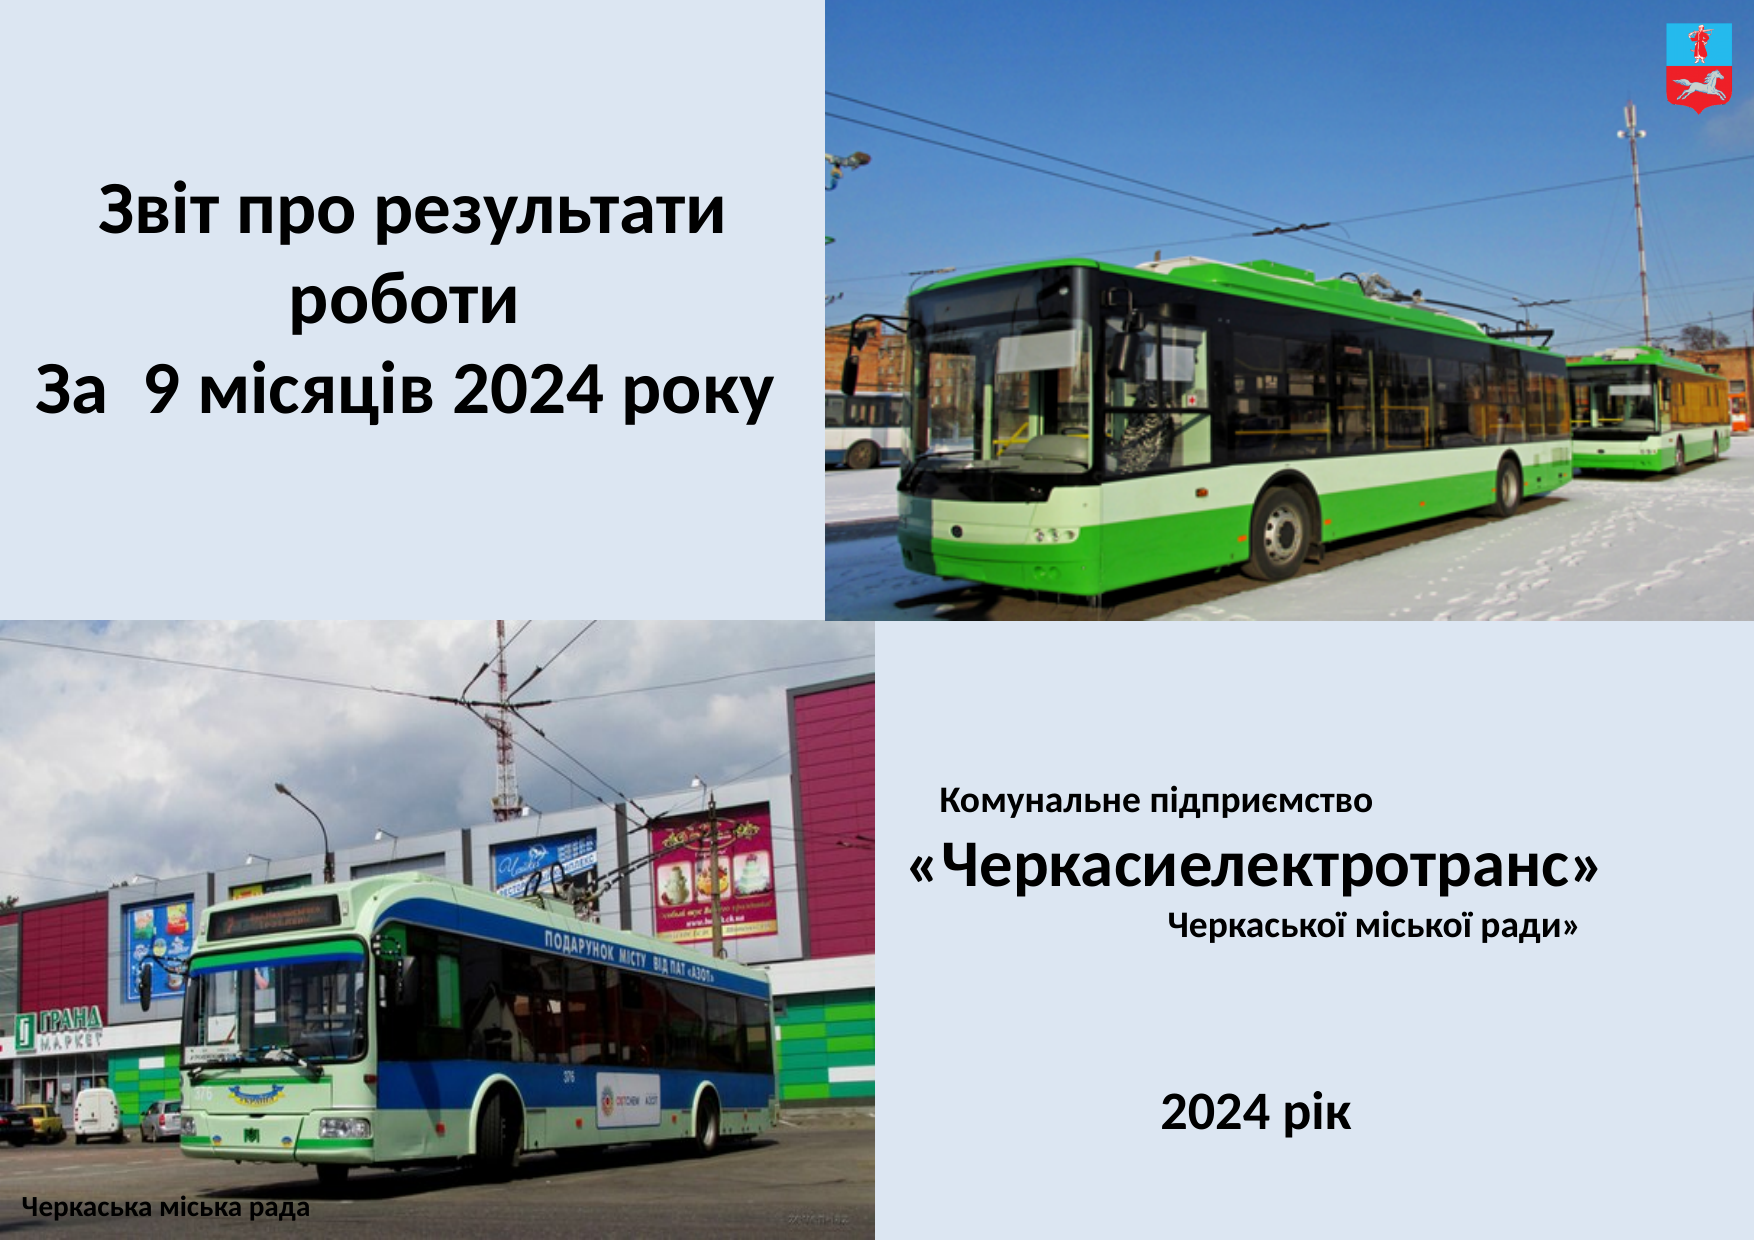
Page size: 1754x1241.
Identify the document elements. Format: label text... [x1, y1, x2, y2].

text_box Комунальне підприємство «Черкасиелектротранс» Черкаської міської ради» 2024 рік [890, 704, 1754, 1212]
text_box Черкаська міська рада [7, 1180, 380, 1230]
picture [0, 0, 1754, 1241]
text_box Звіт про результати роботи За 9 місяців 2024 року [3, 151, 824, 436]
